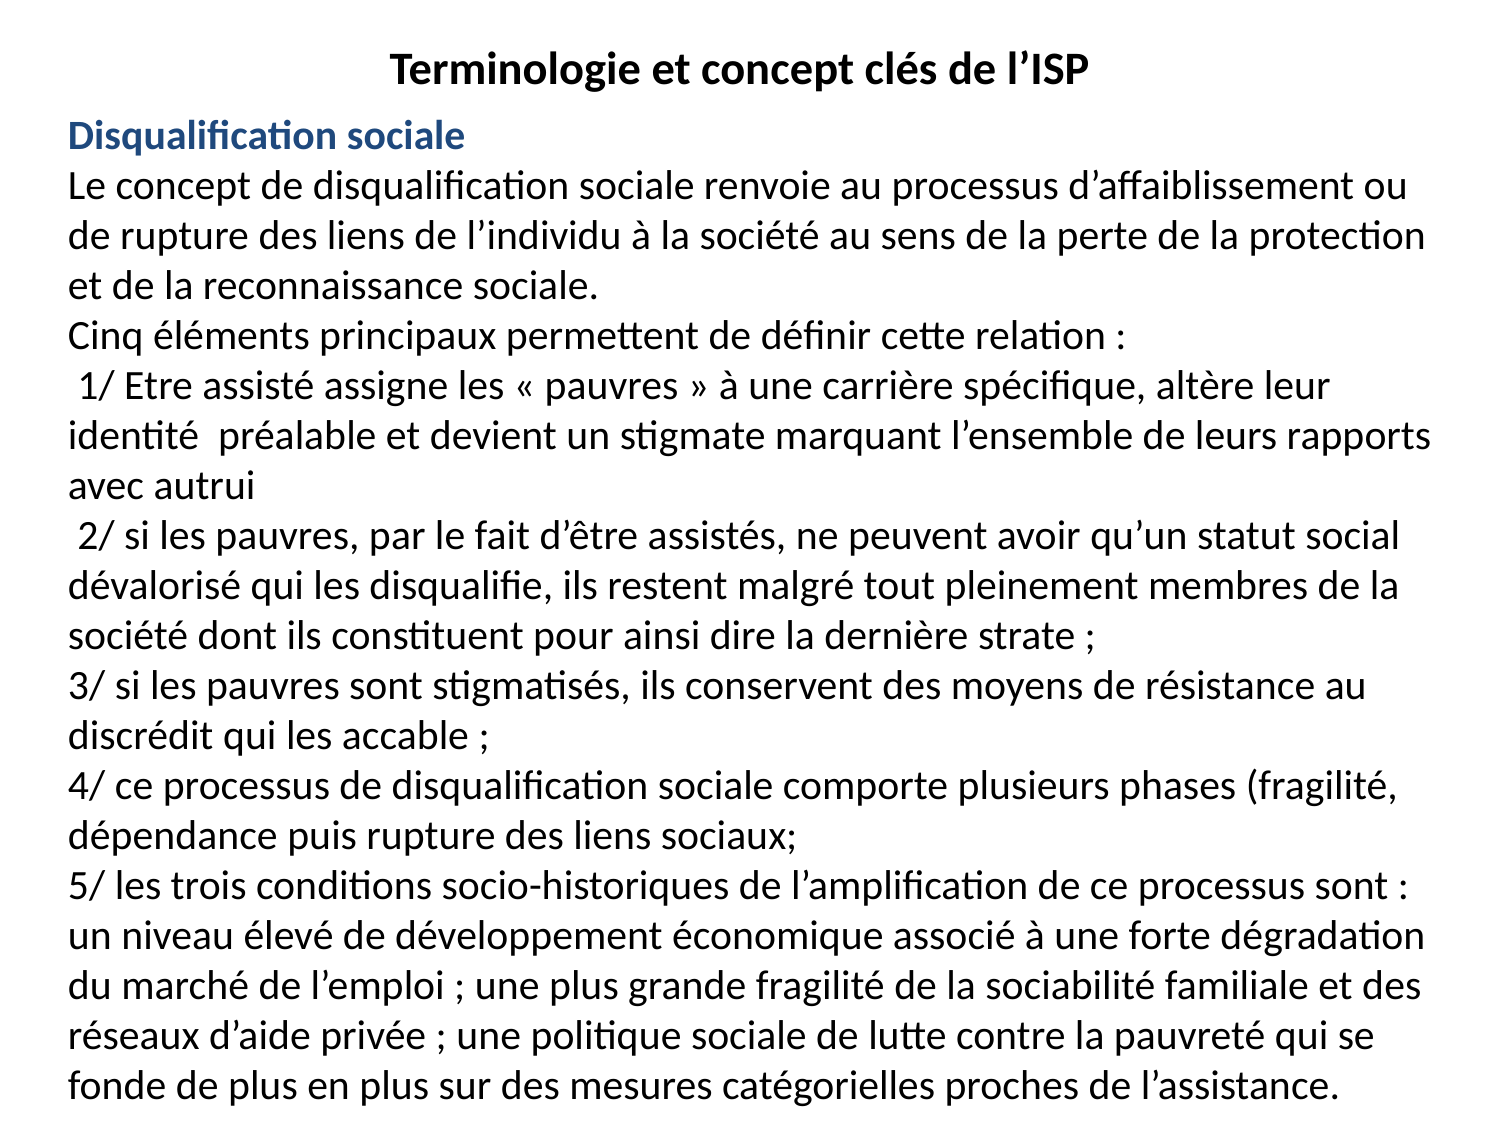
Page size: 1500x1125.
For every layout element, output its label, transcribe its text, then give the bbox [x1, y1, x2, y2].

title Terminologie et concept clés de l’ISP [64, 30, 1415, 100]
text_box Disqualification sociale Le concept de disqualification sociale renvoie au processus d’affaiblissement ou de rupture des liens de l’individu à la société au sens de la perte de la protection et de la reconnaissance sociale. Cinq éléments principaux permettent de définir cette relation : 1/ Etre assisté assigne les « pauvres » à une carrière spécifique, altère leur identité préalable et devient un stigmate marquant l’ensemble de leurs rapports avec autrui 2/ si les pauvres, par le fait d’être assistés, ne peuvent avoir qu’un statut social dévalorisé qui les disqualifie, ils restent malgré tout pleinement membres de la société dont ils constituent pour ainsi dire la dernière strate ; 3/ si les pauvres sont stigmatisés, ils conservent des moyens de résistance au discrédit qui les accable ; 4/ ce processus de disqualification sociale comporte plusieurs phases (fragilité, dépendance puis rupture des liens sociaux; 5/ les trois conditions socio-historiques de l’amplification de ce processus sont : un niveau élevé de développement économique associé à une forte dégradation du marché de l’emploi ; une plus grande fragilité de la sociabilité familiale et des réseaux d’aide privée ; une politique sociale de lutte contre la pauvreté qui se fonde de plus en plus sur des mesures catégorielles proches de l’assistance. [53, 100, 1459, 1116]
